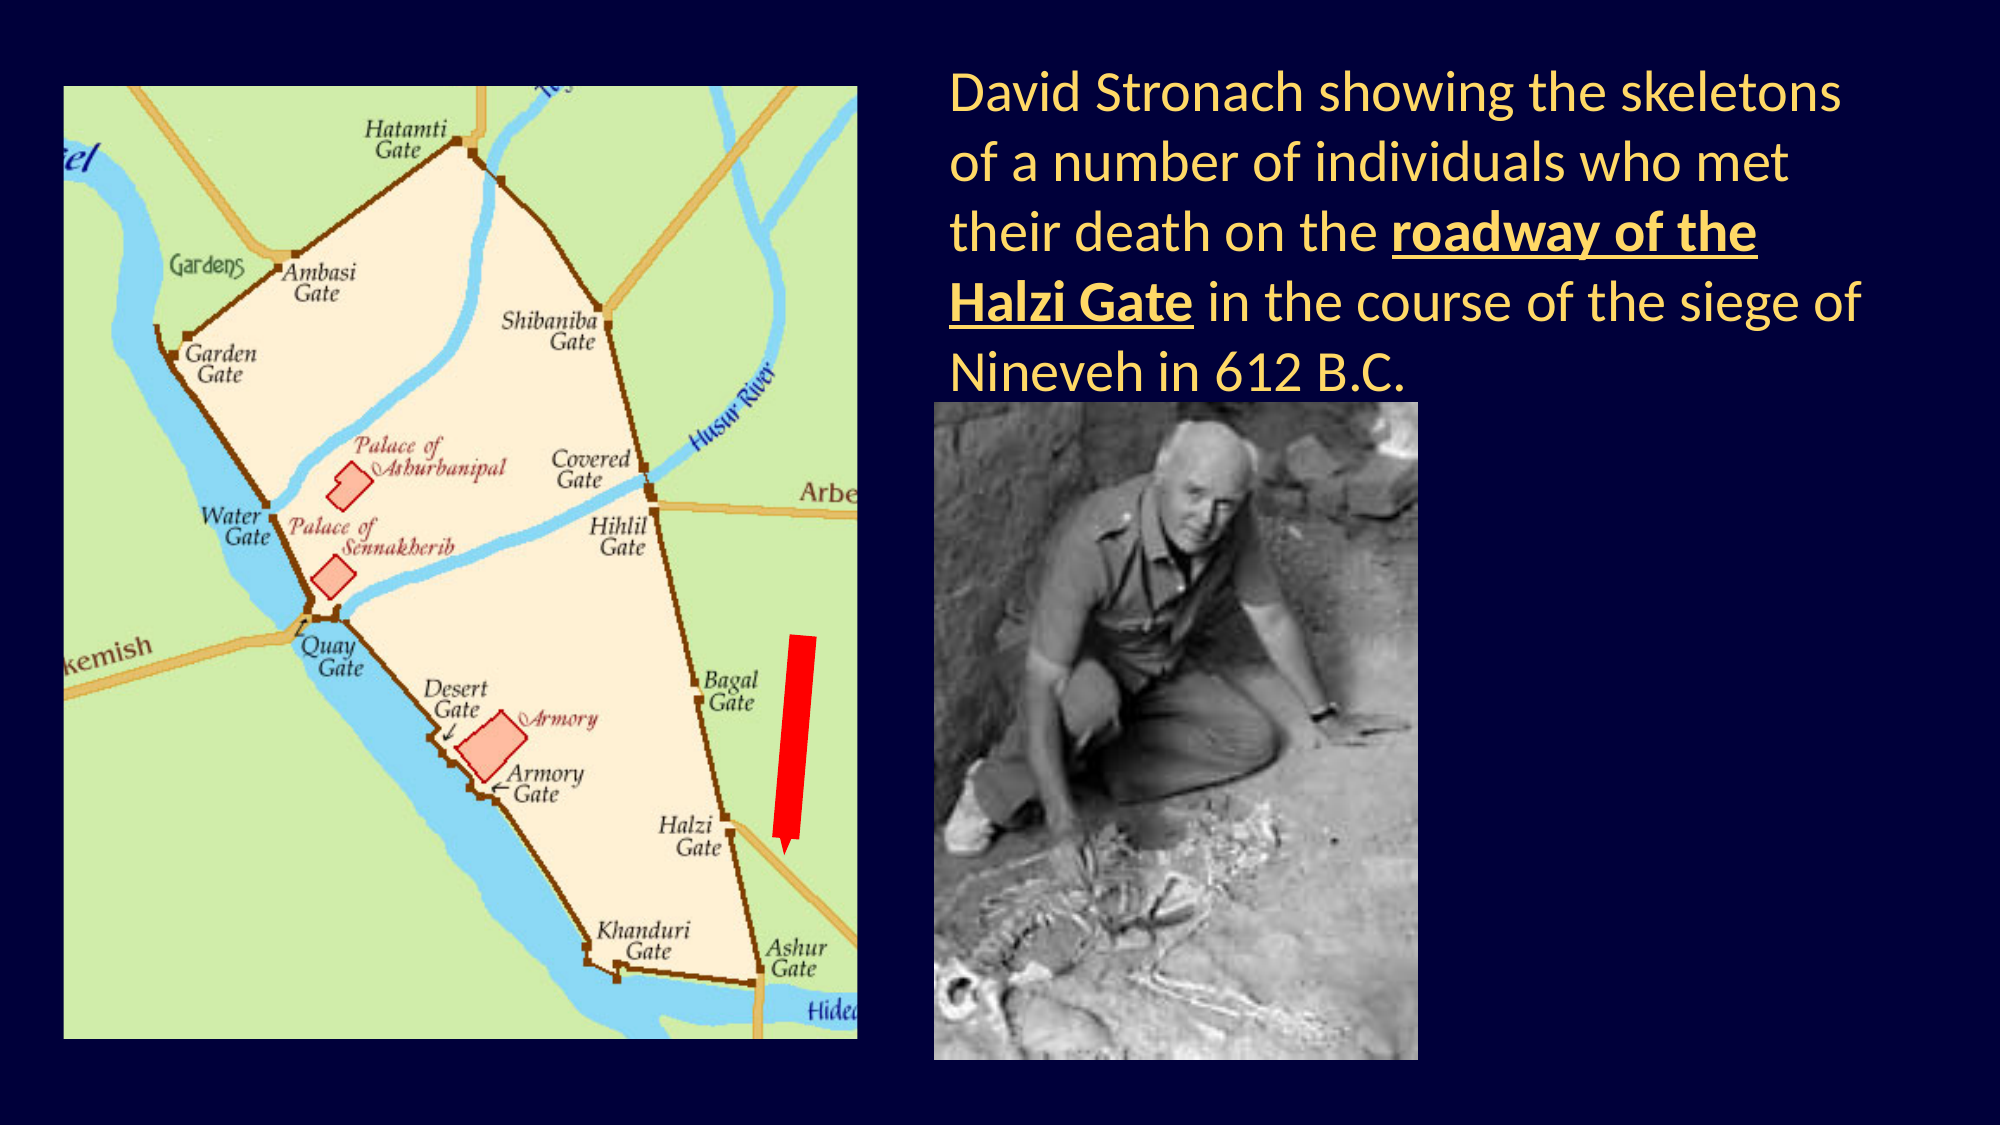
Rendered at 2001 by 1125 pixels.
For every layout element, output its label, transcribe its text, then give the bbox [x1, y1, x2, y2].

picture [63, 86, 858, 1039]
picture [934, 415, 1418, 1060]
text_box David Stronach showing the skeletons of a number of individuals who met their death on the roadway of the Halzi Gate in the course of the siege of Nineveh in 612 B.C. [934, 45, 1898, 415]
